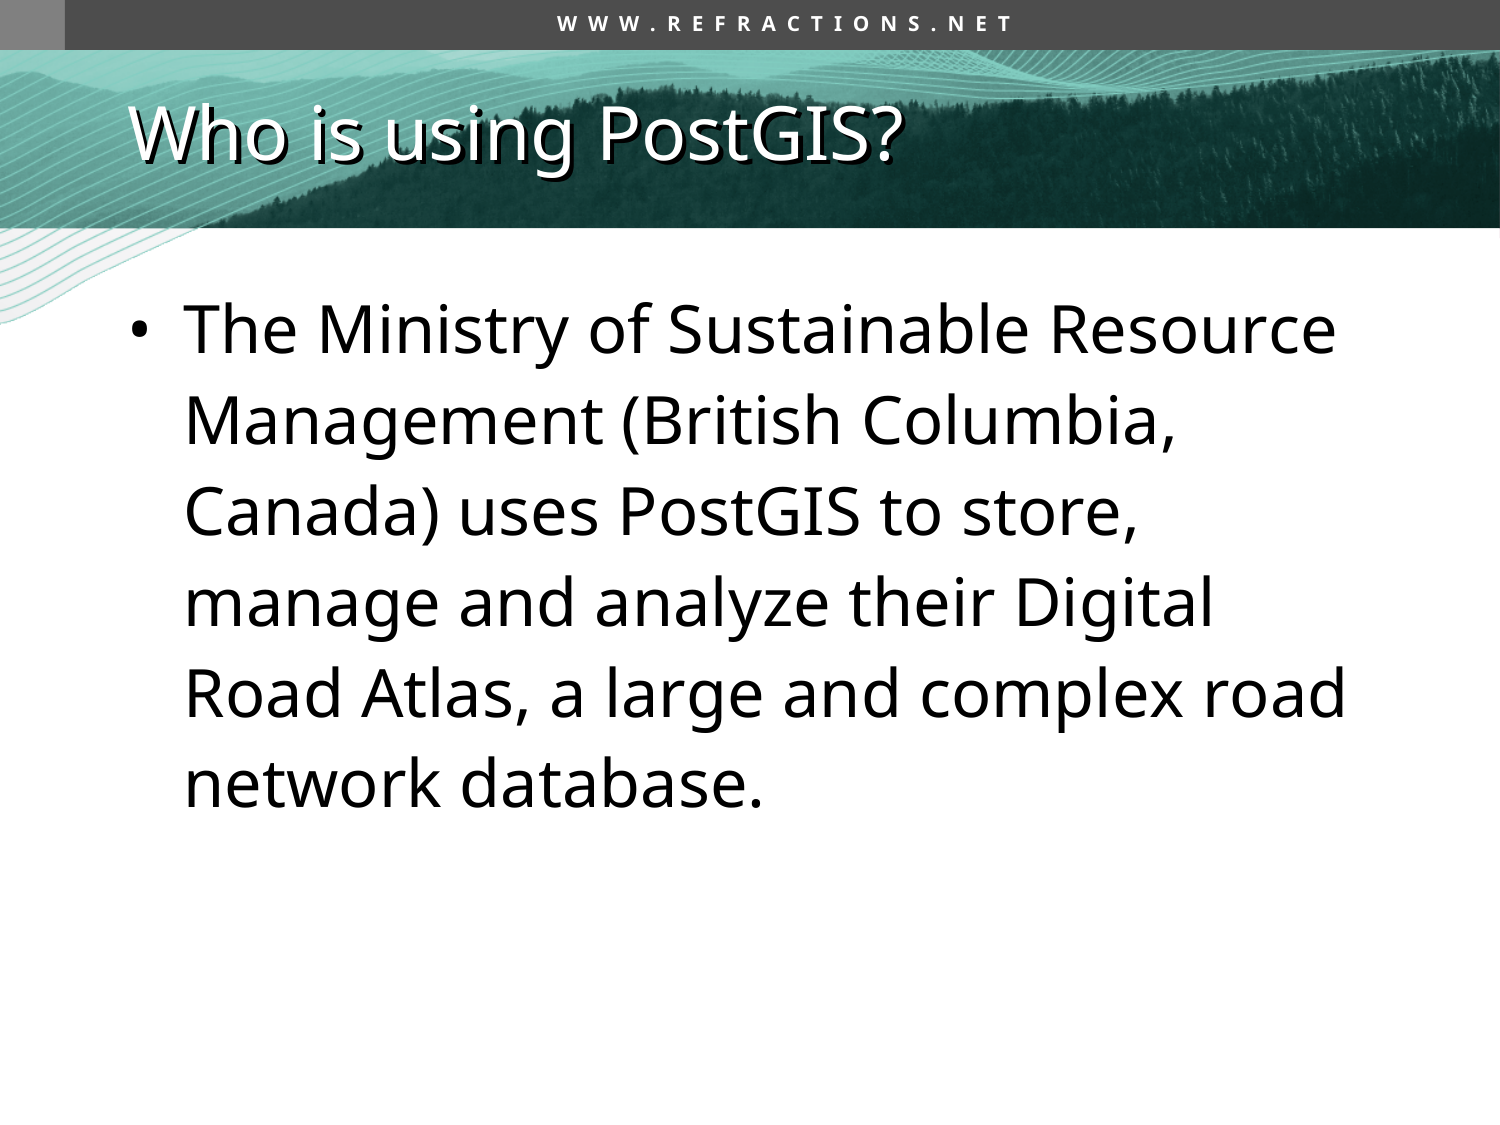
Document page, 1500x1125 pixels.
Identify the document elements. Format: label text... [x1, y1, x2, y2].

picture [0, 50, 1500, 325]
title Who is using PostGIS? [112, 49, 1388, 213]
list The Ministry of Sustainable Resource Management (British Columbia, Canada) uses PostGIS to store, manage and analyze their Digital Road Atlas, a large and complex road network database. [112, 274, 1388, 1050]
